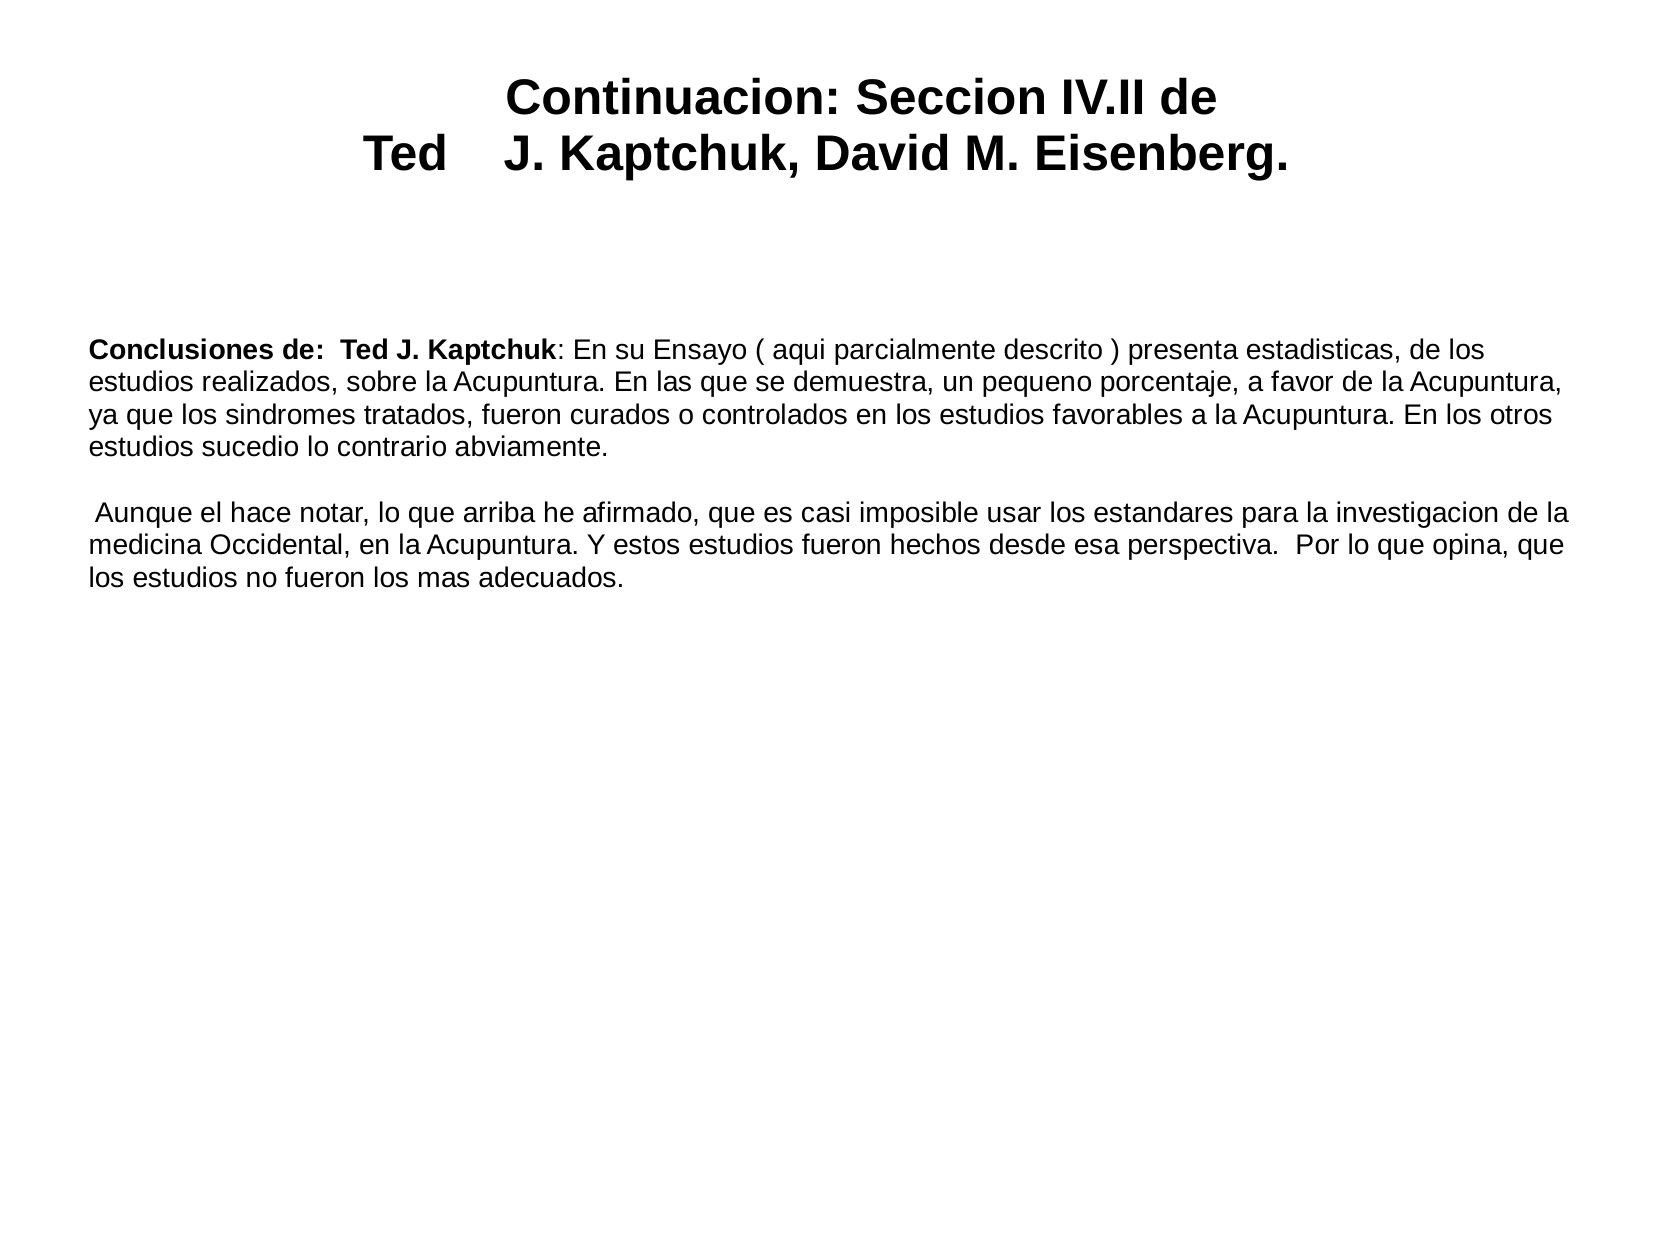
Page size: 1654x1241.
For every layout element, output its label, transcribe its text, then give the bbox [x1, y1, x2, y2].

chart [87, 300, 1576, 1119]
title Continuacion: Seccion IV.II de Ted J. Kaptchuk, David M. Eisenberg. [82, 56, 1571, 250]
